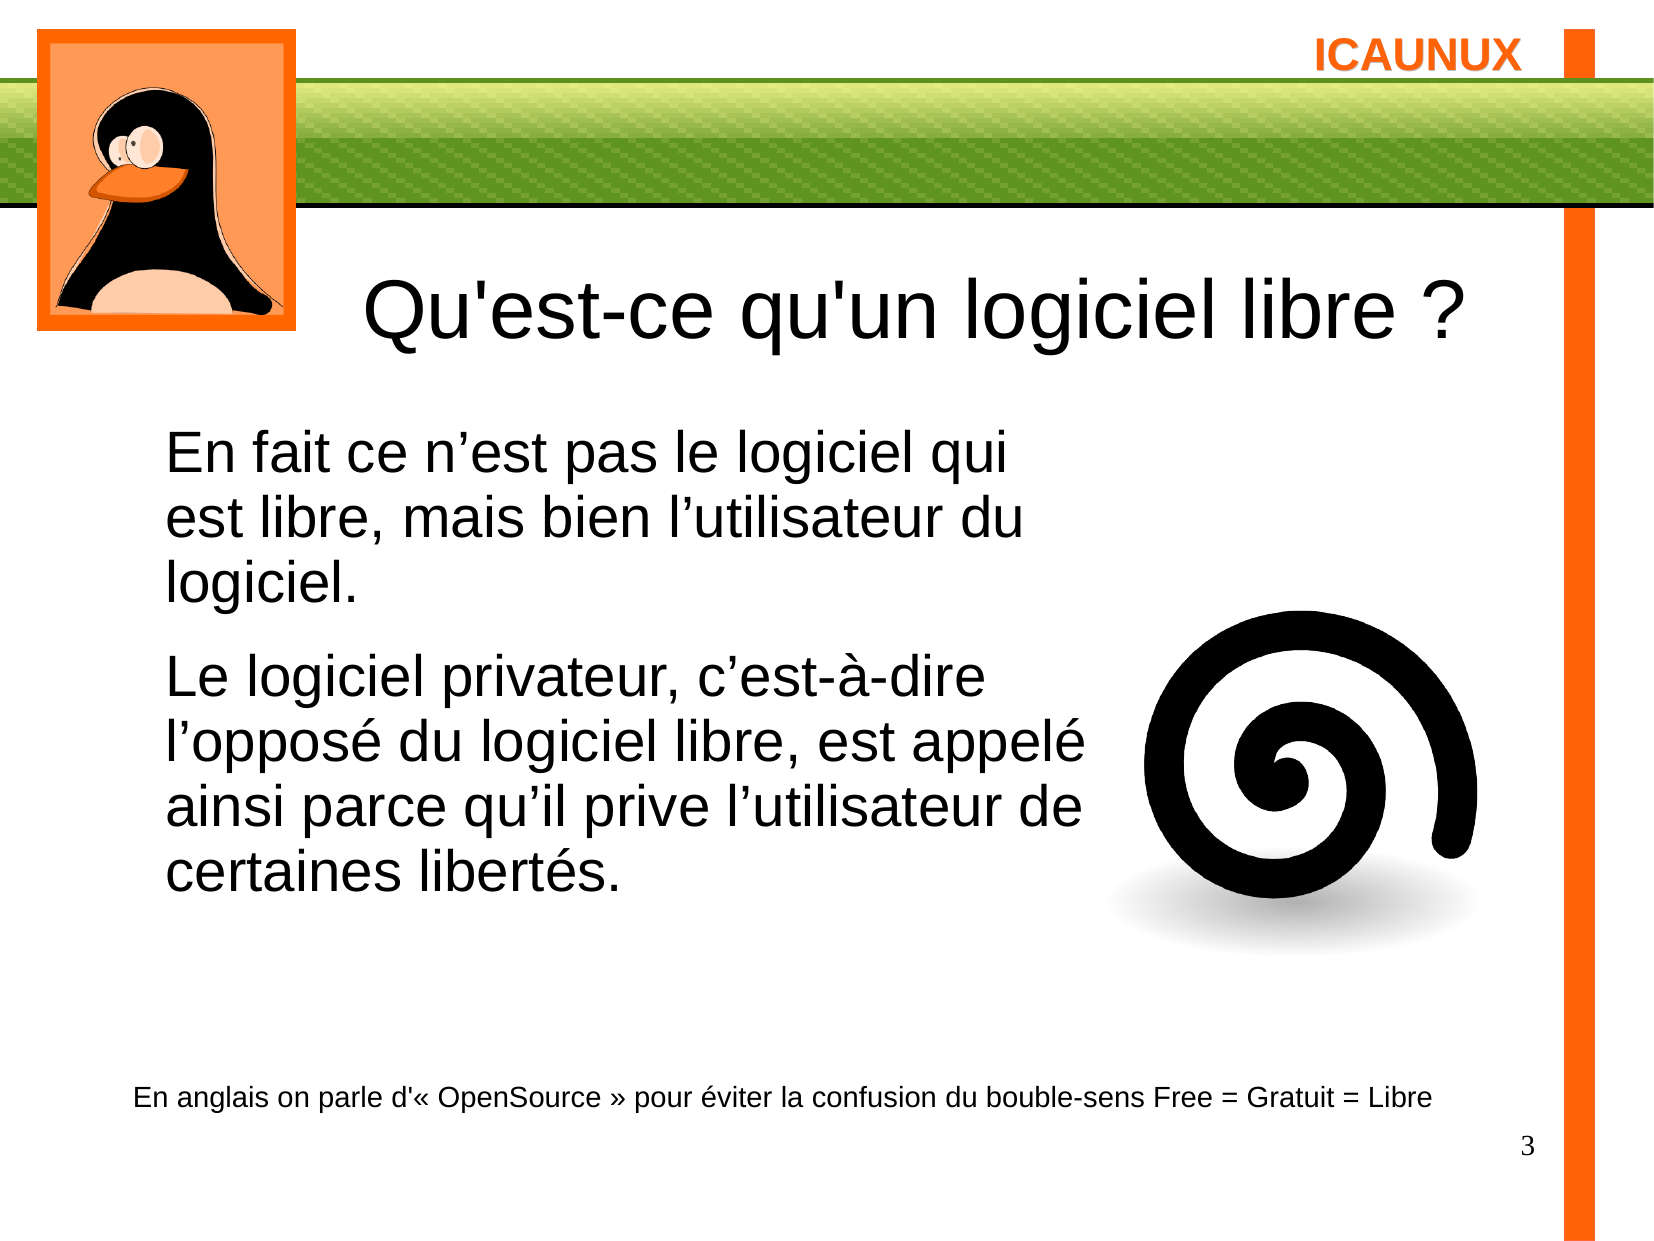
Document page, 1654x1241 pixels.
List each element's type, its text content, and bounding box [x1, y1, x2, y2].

title Qu'est-ce qu'un logiciel libre ? [324, 235, 1506, 384]
picture [0, 29, 1654, 331]
text_box En anglais on parle d'« OpenSource » pour éviter la confusion du bouble-sens Free = Gratuit = Libre [118, 1073, 1477, 1152]
picture [1093, 560, 1504, 973]
list En fait ce n’est pas le logiciel qui est libre, mais bien l’utilisateur du logiciel. Le logiciel privateur, c’est-à-dire l’opposé du logiciel libre, est appelé ainsi parce qu’il prive l’utilisateur de certaines libertés. [165, 419, 1093, 999]
